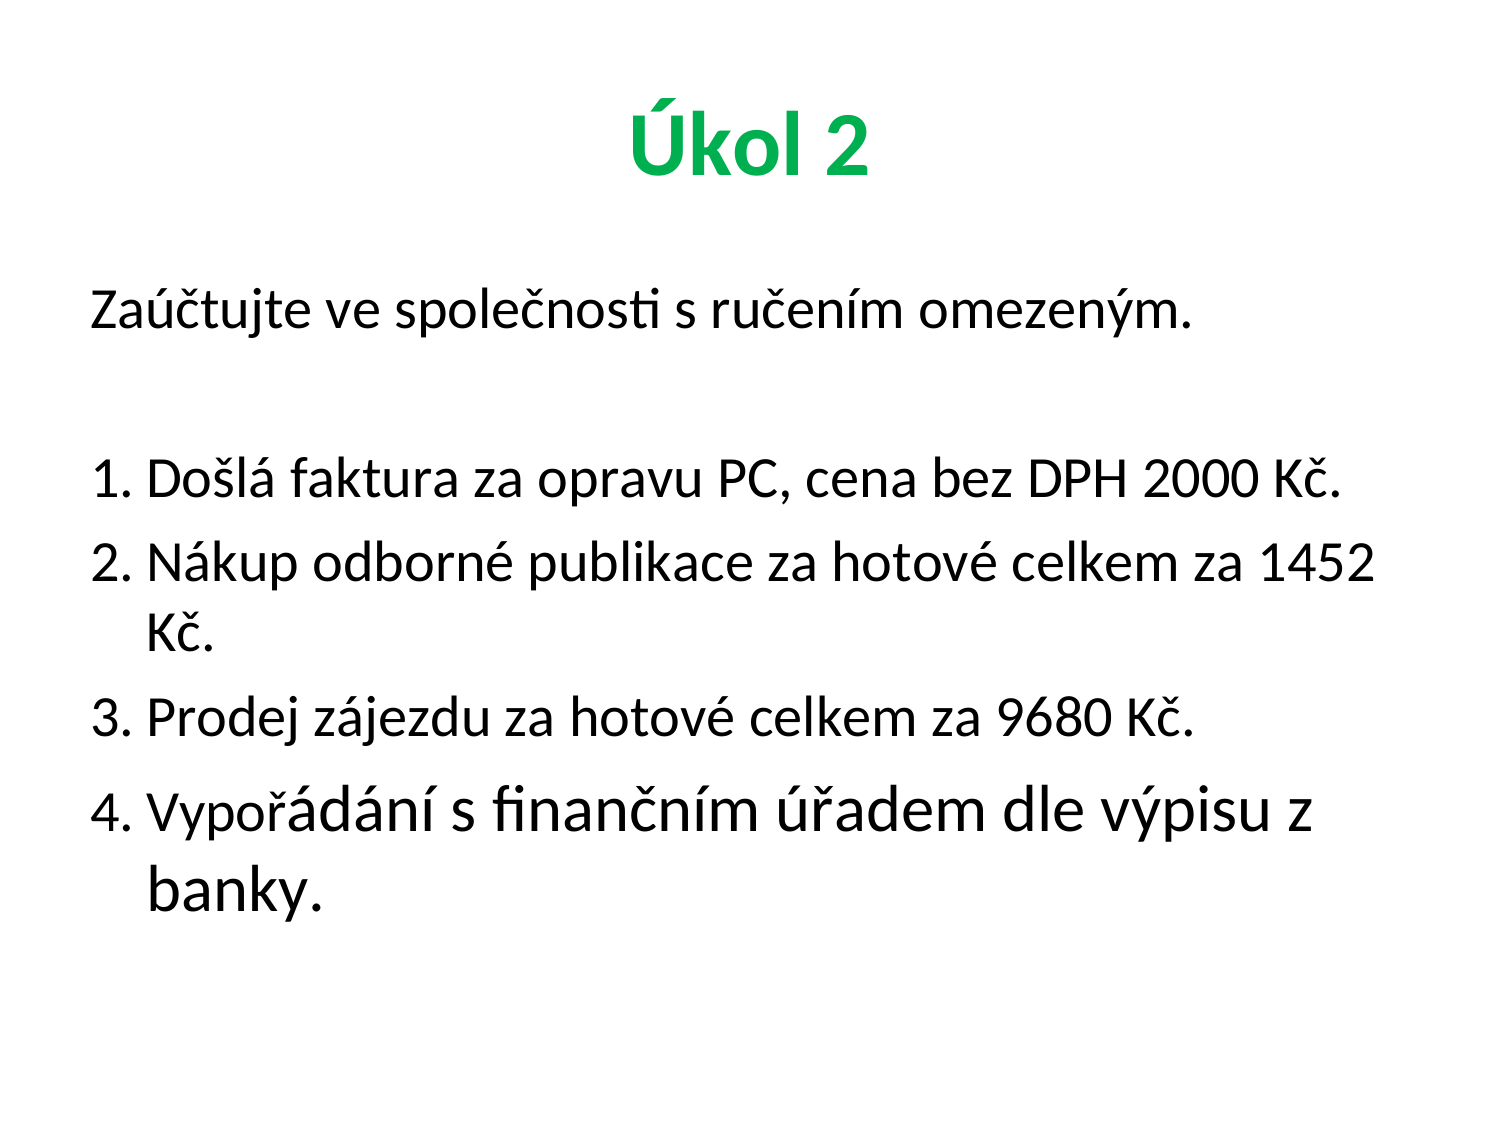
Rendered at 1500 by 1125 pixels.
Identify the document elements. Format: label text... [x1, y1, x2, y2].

title Úkol 2 [75, 45, 1426, 233]
list Zaúčtujte ve společnosti s ručením omezeným. Došlá faktura za opravu PC, cena bez DPH 2000 Kč. Nákup odborné publikace za hotové celkem za 1452 Kč. Prodej zájezdu za hotové celkem za 9680 Kč. Vypořádání s finančním úřadem dle výpisu z banky. [75, 262, 1426, 1006]
